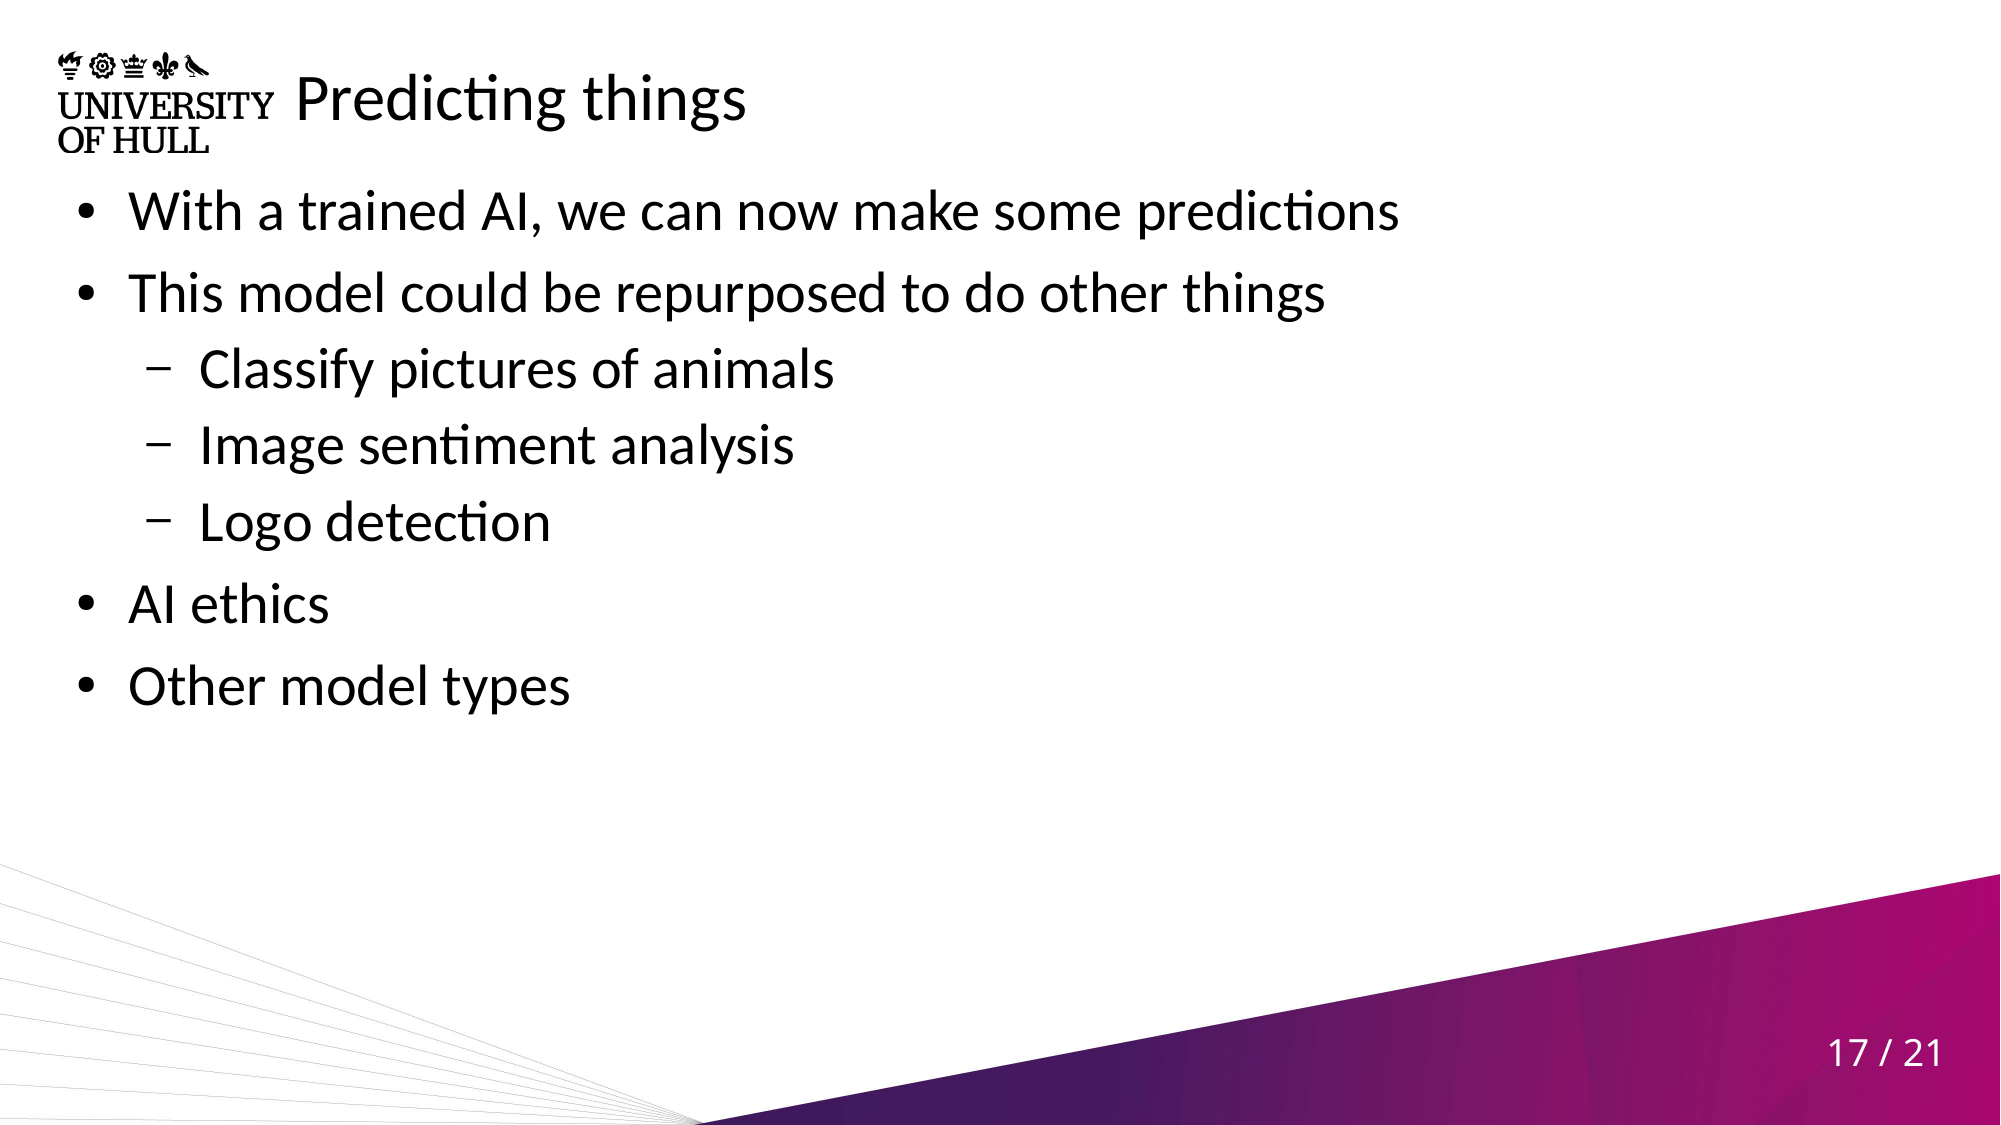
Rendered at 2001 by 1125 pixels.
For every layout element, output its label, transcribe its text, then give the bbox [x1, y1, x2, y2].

list With a trained AI, we can now make some predictions This model could be repurposed to do other things Classify pictures of animals Image sentiment analysis Logo detection AI ethics Other model types [58, 188, 1931, 957]
picture [0, 0, 2000, 1125]
title Predicting things [295, 42, 1932, 166]
text_box <number> / 21 [1570, 1016, 1961, 1087]
